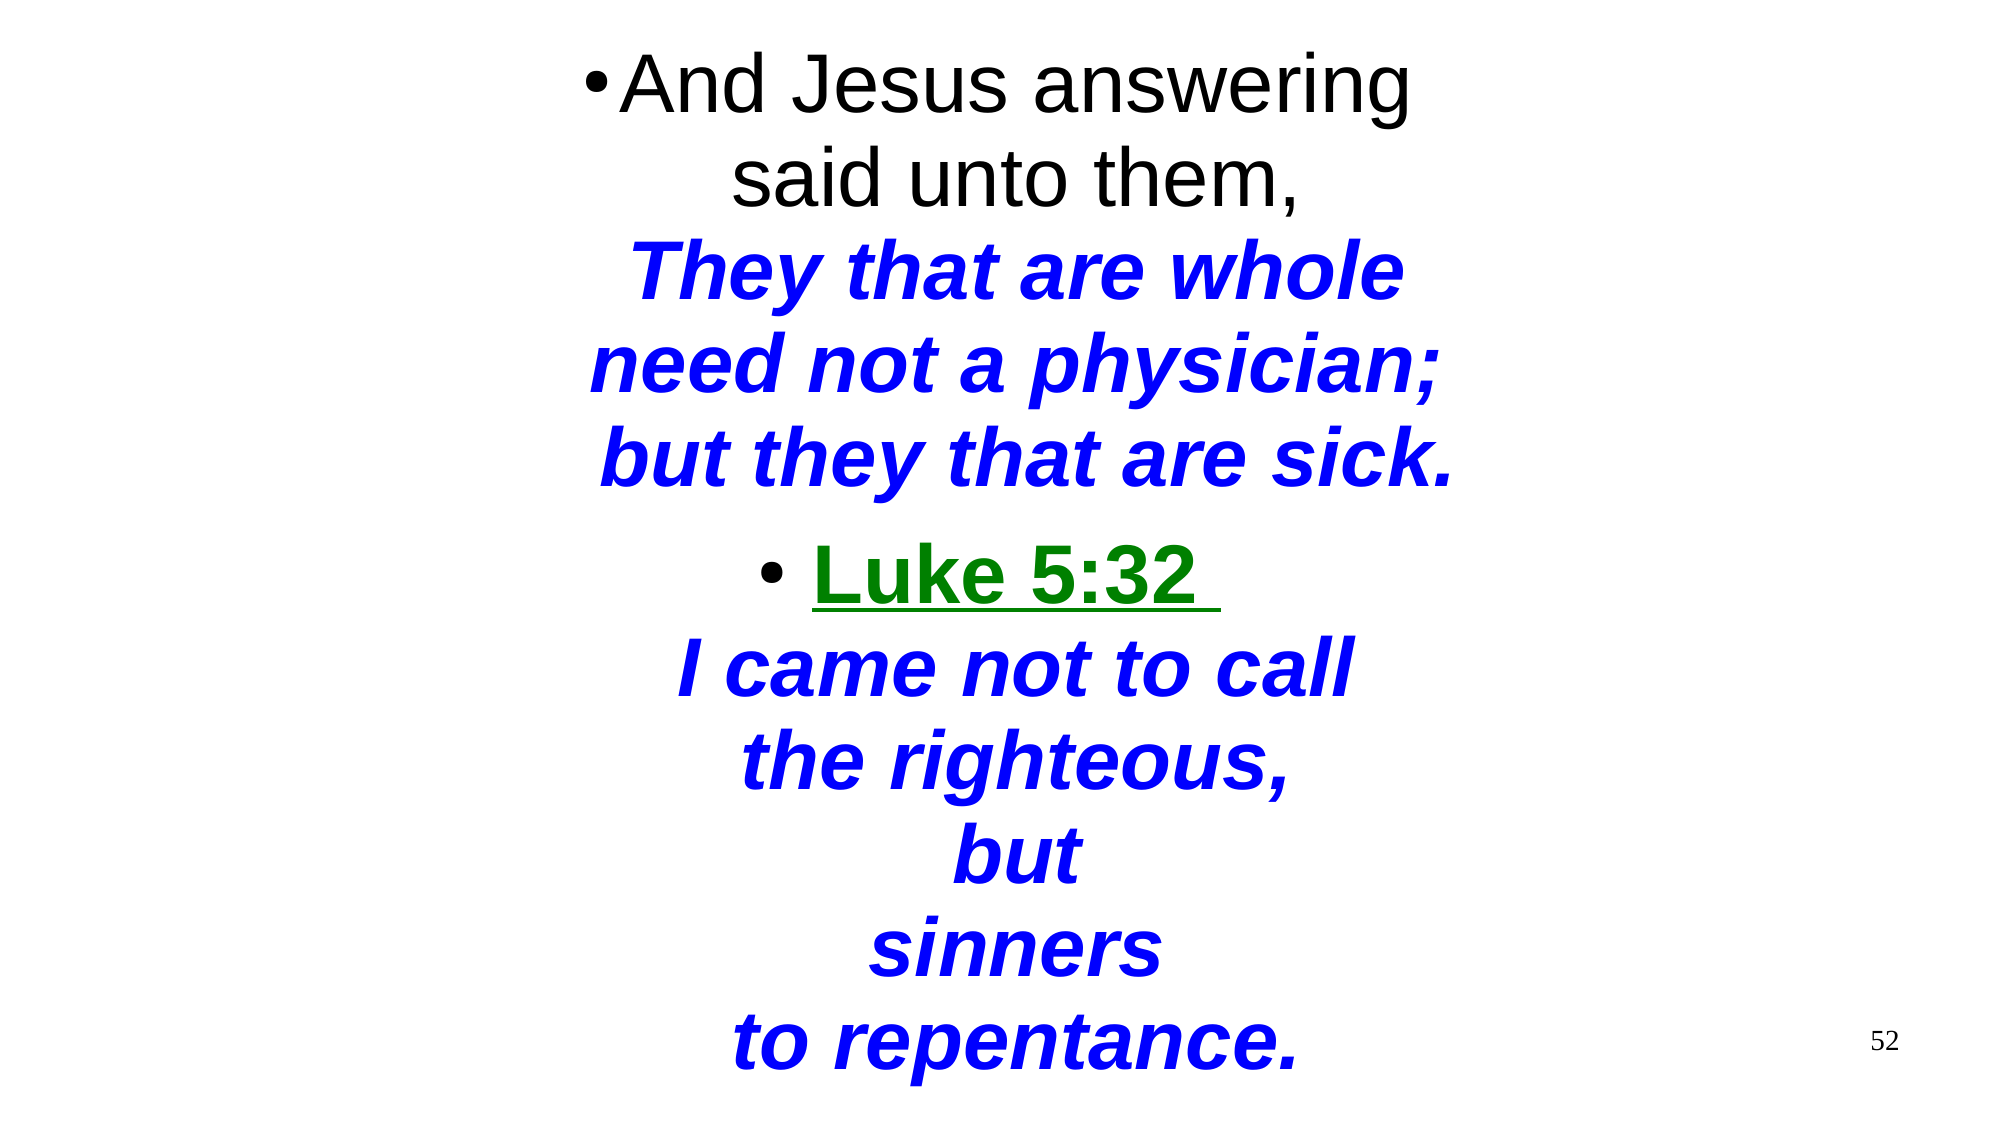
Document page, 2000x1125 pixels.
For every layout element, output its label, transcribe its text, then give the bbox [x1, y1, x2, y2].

list And Jesus answering said unto them, They that are whole need not a physician; but they that are sick. Luke 5:32 I came not to call the righteous, but sinners to repentance. [37, 37, 1988, 1088]
